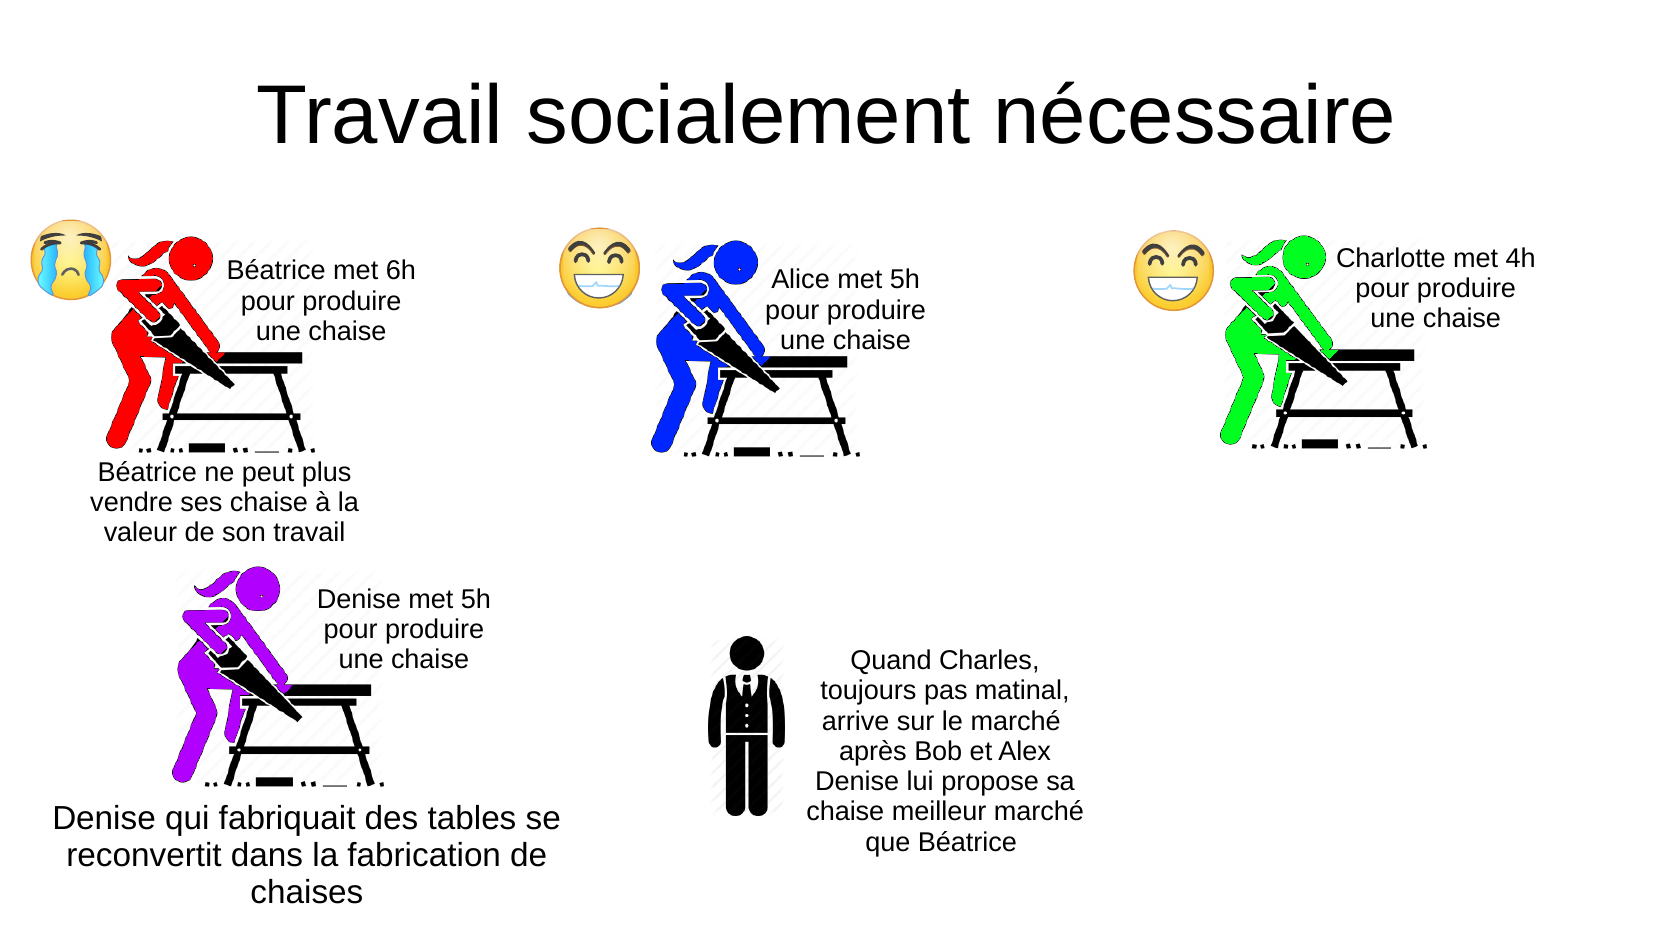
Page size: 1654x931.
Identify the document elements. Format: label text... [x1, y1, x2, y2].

picture [708, 636, 785, 816]
picture [23, 212, 315, 449]
text_box Alice met 5h pour produire une chaise [741, 256, 950, 363]
text_box Béatrice ne peut plus vendre ses chaise à la valeur de son travail [59, 449, 390, 603]
picture [1126, 223, 1427, 449]
text_box Denise qui fabriquait des tables se reconvertit dans la fabrication de chaises [35, 792, 579, 922]
picture [172, 603, 384, 787]
text_box Quand Charles, toujours pas matinal, arrive sur le marché après Bob et Alex Denise lui propose sa chaise meilleur marché que Béatrice [791, 637, 1099, 865]
title Travail socialement nécessaire [82, 37, 1571, 193]
text_box Béatrice met 6h pour produire une chaise [205, 248, 438, 384]
picture [651, 240, 860, 457]
picture [552, 220, 647, 316]
text_box Charlotte met 4h pour produire une chaise [1319, 235, 1552, 372]
text_box Denise met 5h pour produire une chaise [299, 576, 508, 683]
